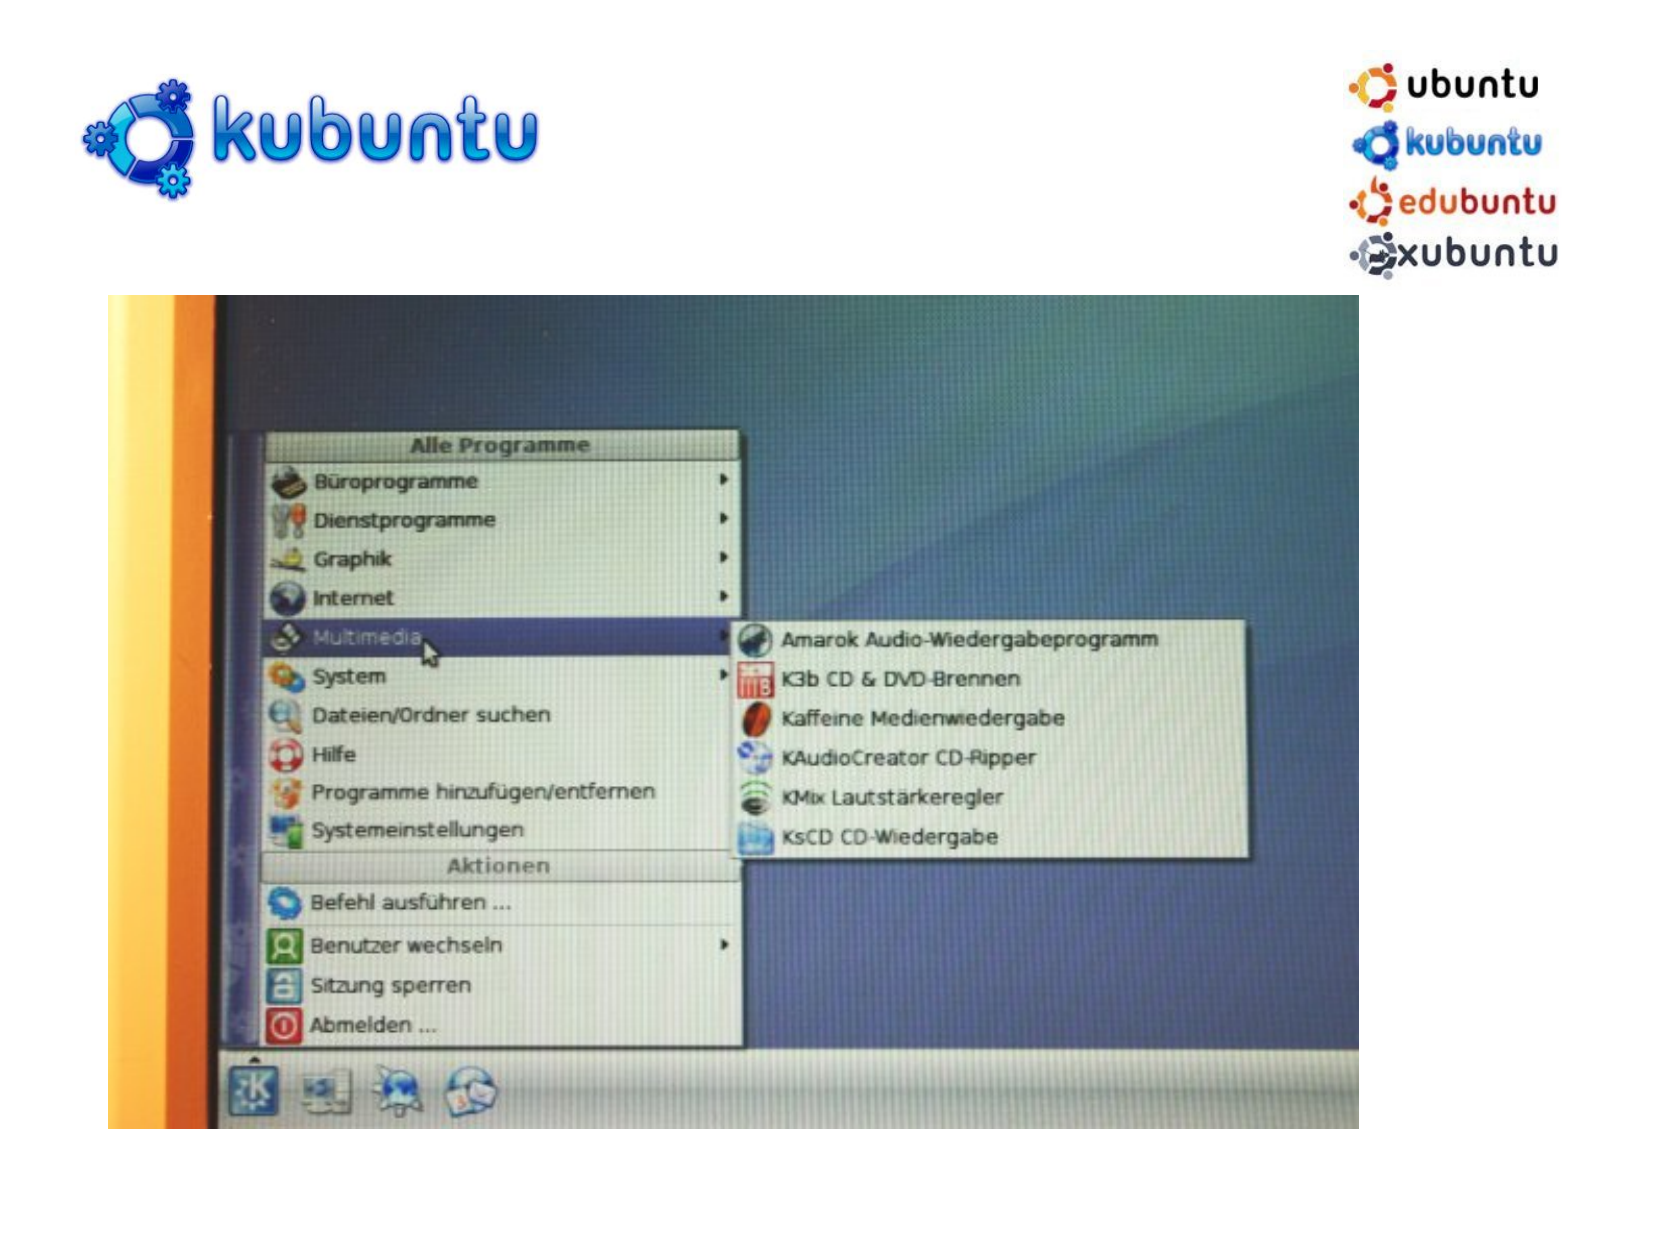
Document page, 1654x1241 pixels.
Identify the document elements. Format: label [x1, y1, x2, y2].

picture [108, 50, 1565, 1129]
picture [59, 58, 562, 219]
